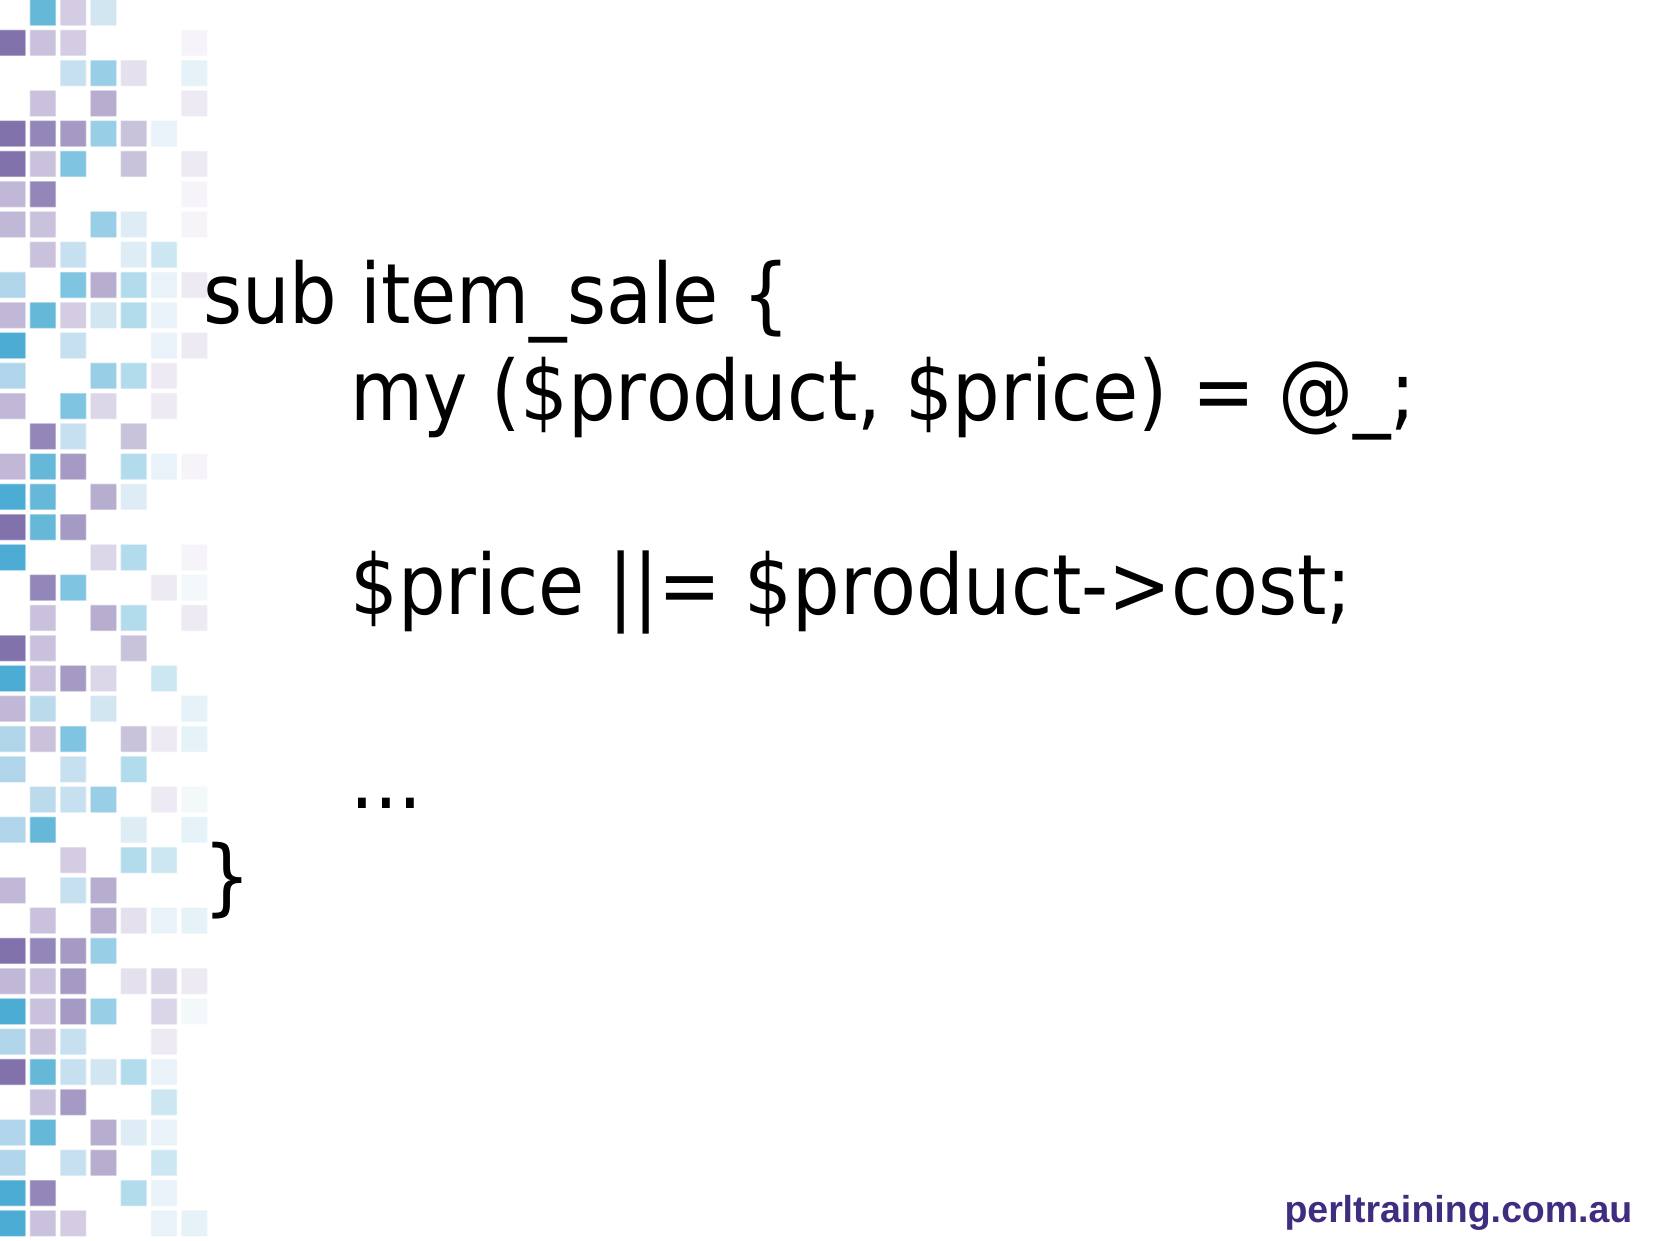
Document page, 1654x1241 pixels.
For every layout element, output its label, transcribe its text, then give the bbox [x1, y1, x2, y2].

title sub item_sale { my ($product, $price) = @_; $price ||= $product->cost; ... } [82, 49, 1571, 1123]
picture [0, 0, 212, 1241]
